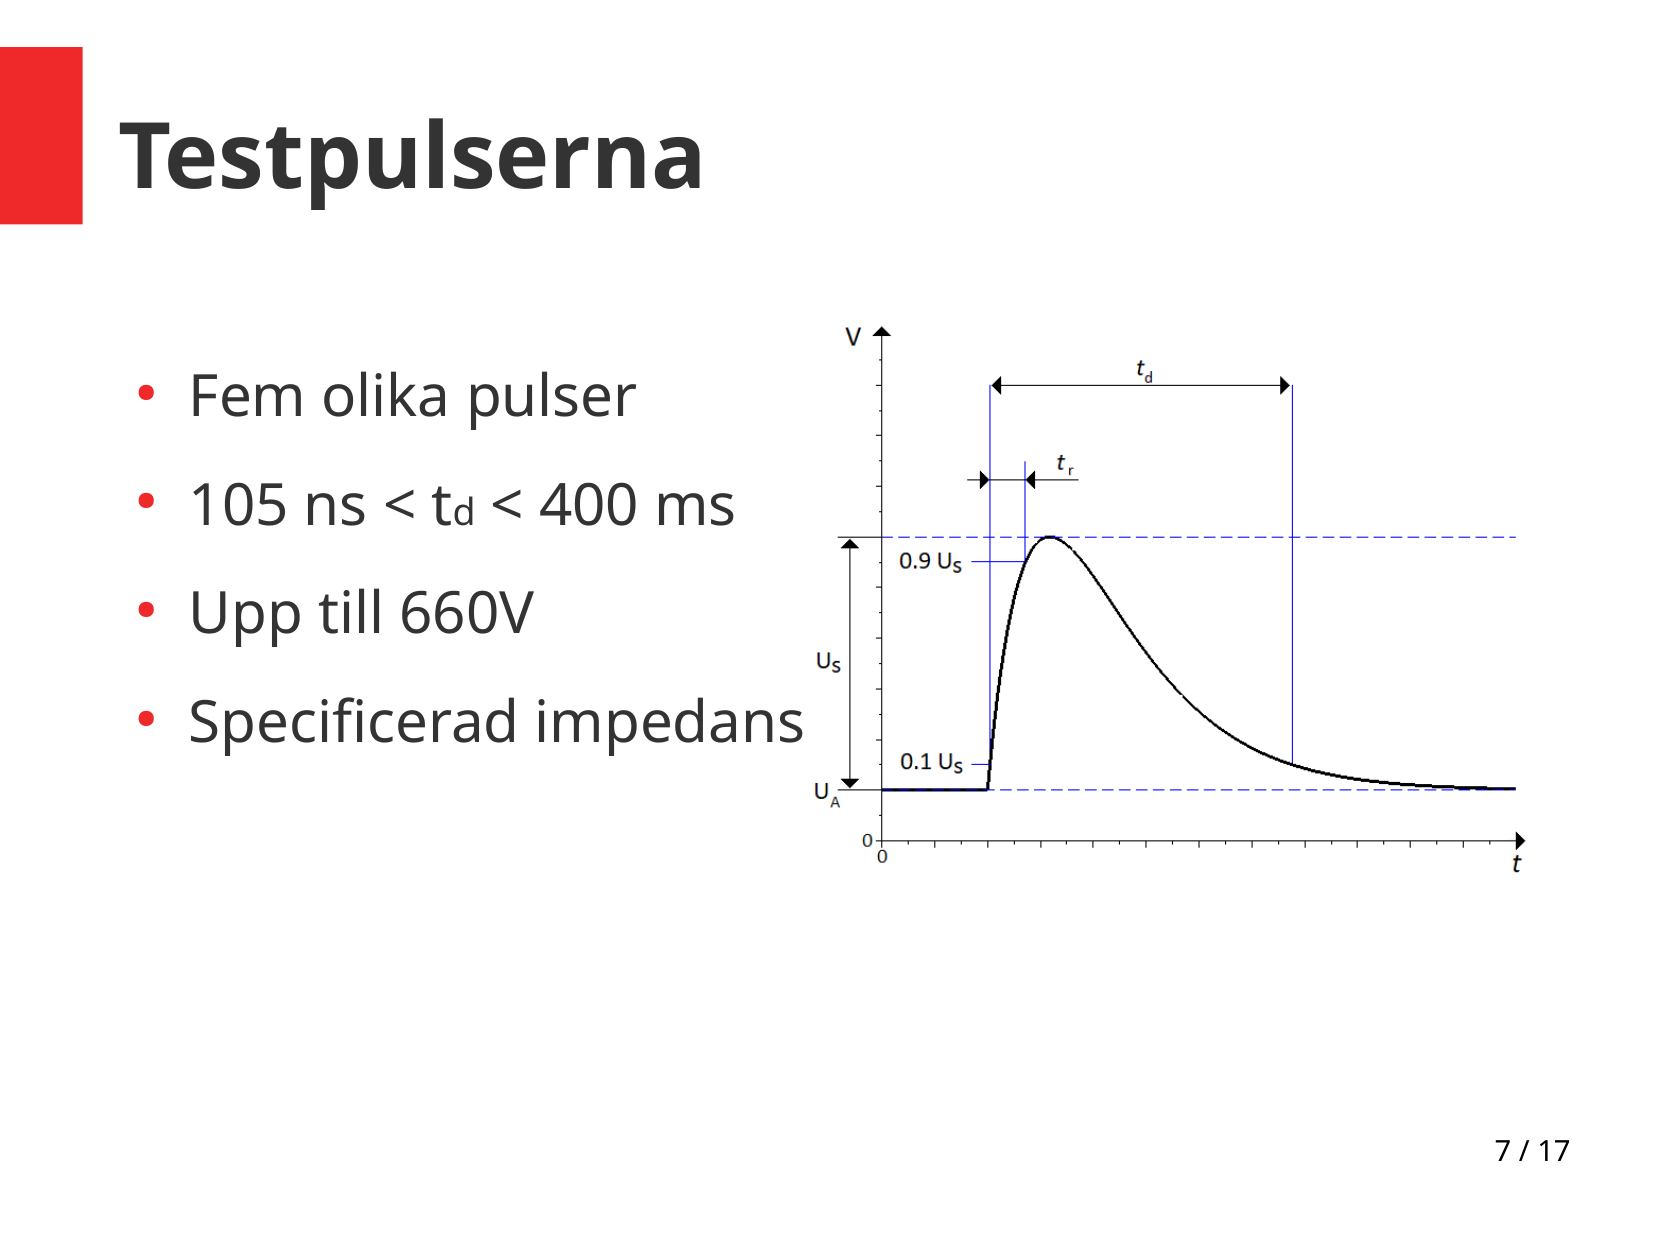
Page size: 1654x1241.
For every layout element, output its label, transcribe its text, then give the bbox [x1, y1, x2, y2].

list Fem olika pulser 105 ns < td < 400 ms Upp till 660V Specificerad impedans [118, 354, 1536, 1074]
picture [808, 318, 1536, 886]
title Testpulserna [118, 49, 1571, 257]
